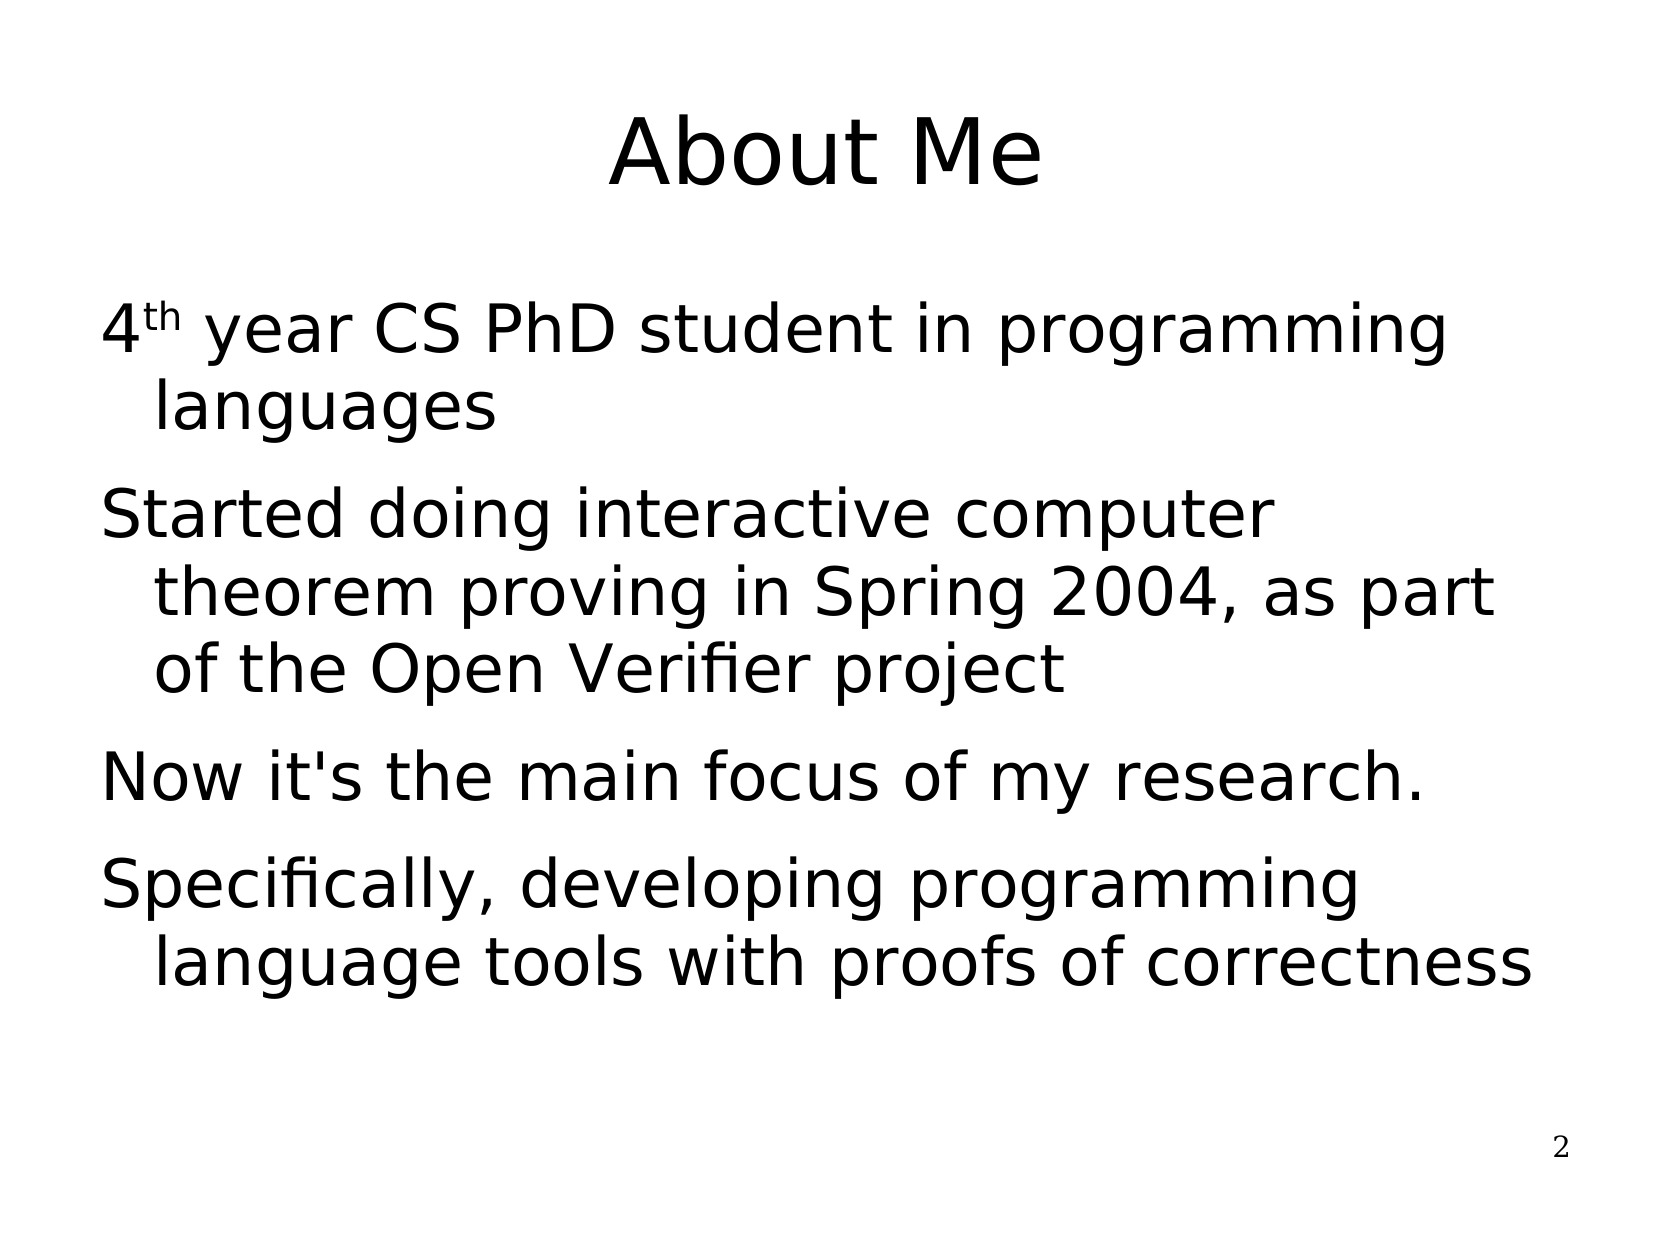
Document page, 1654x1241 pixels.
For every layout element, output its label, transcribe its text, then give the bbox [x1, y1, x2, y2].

title About Me [82, 49, 1571, 257]
list 4th year CS PhD student in programming languages Started doing interactive computer theorem proving in Spring 2004, as part of the Open Verifier project Now it's the main focus of my research. Specifically, developing programming language tools with proofs of correctness [82, 290, 1571, 1109]
